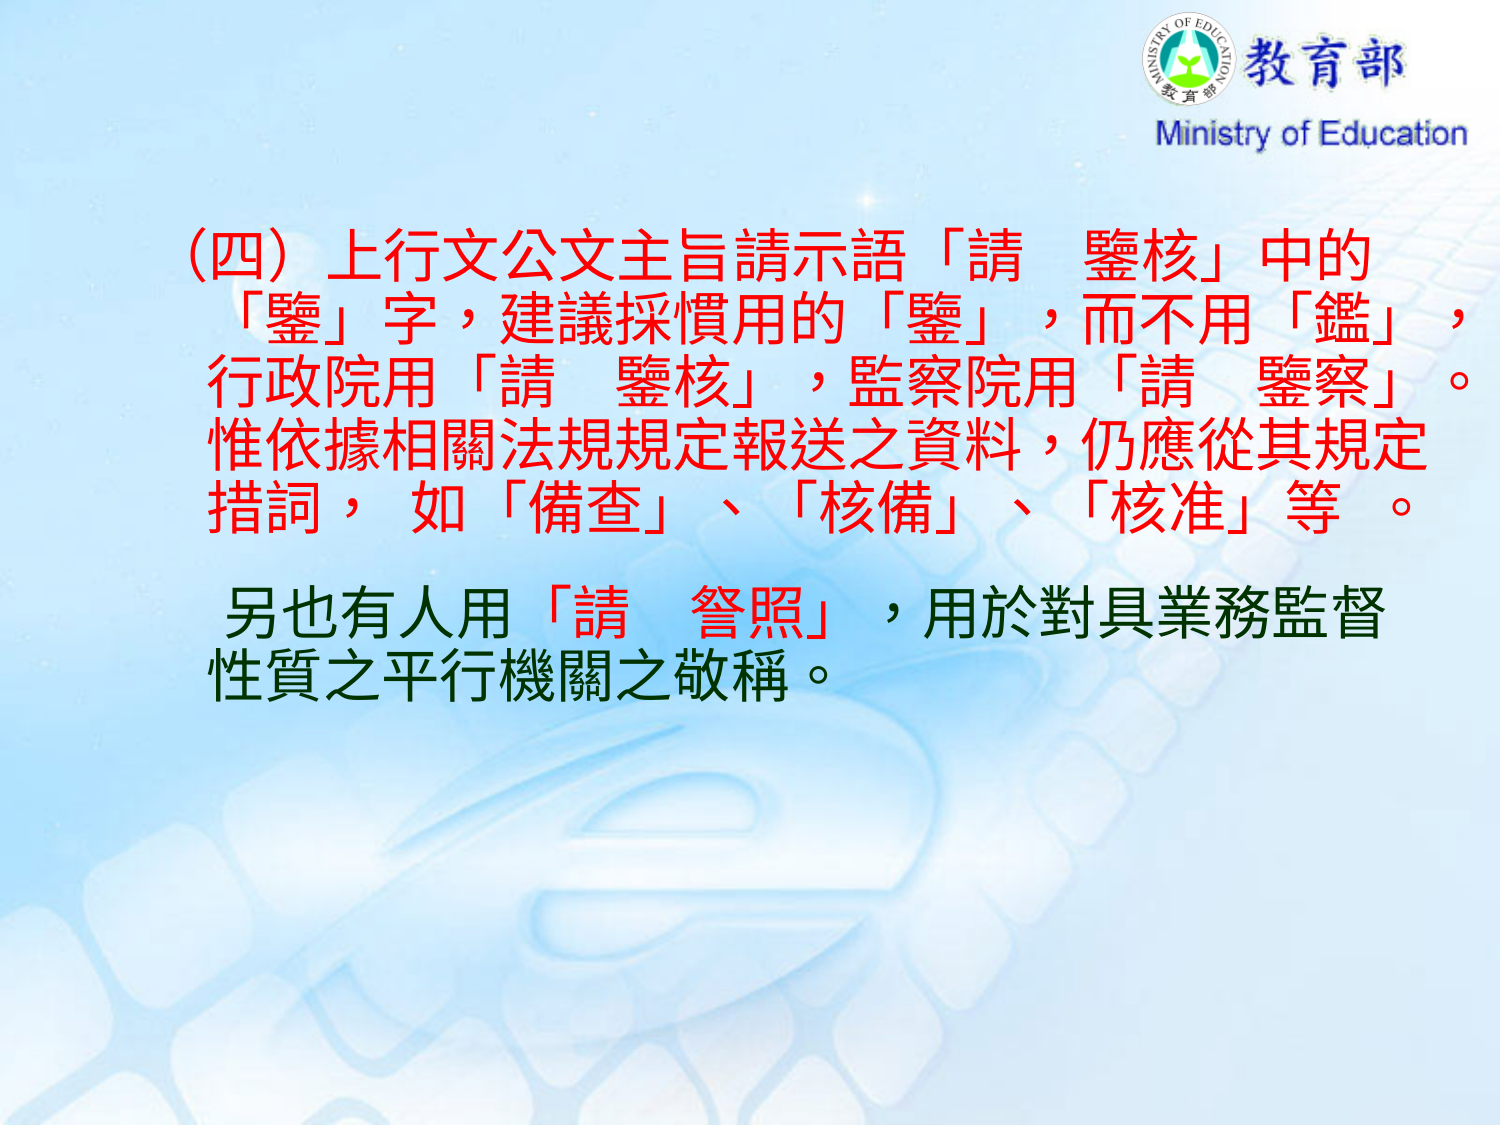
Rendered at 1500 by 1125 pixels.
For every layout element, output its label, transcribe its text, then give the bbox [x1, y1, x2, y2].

text_box （四）上行文公文主旨請示語「請 鑒核」中的「鑒」字，建議採慣用的「鑒」，而不用「鑑」，行政院用「請 鑒核」，監察院用「請 鑒察」。惟依據相關法規規定報送之資料，仍應從其規定措詞， 如「備查」、「核備」、「核准」等 。 另也有人用「請 詧照」，用於對具業務監督性質之平行機關之敬稱。 [136, 220, 1448, 858]
text_box [1012, 50, 1463, 126]
list [50, 99, 1263, 526]
